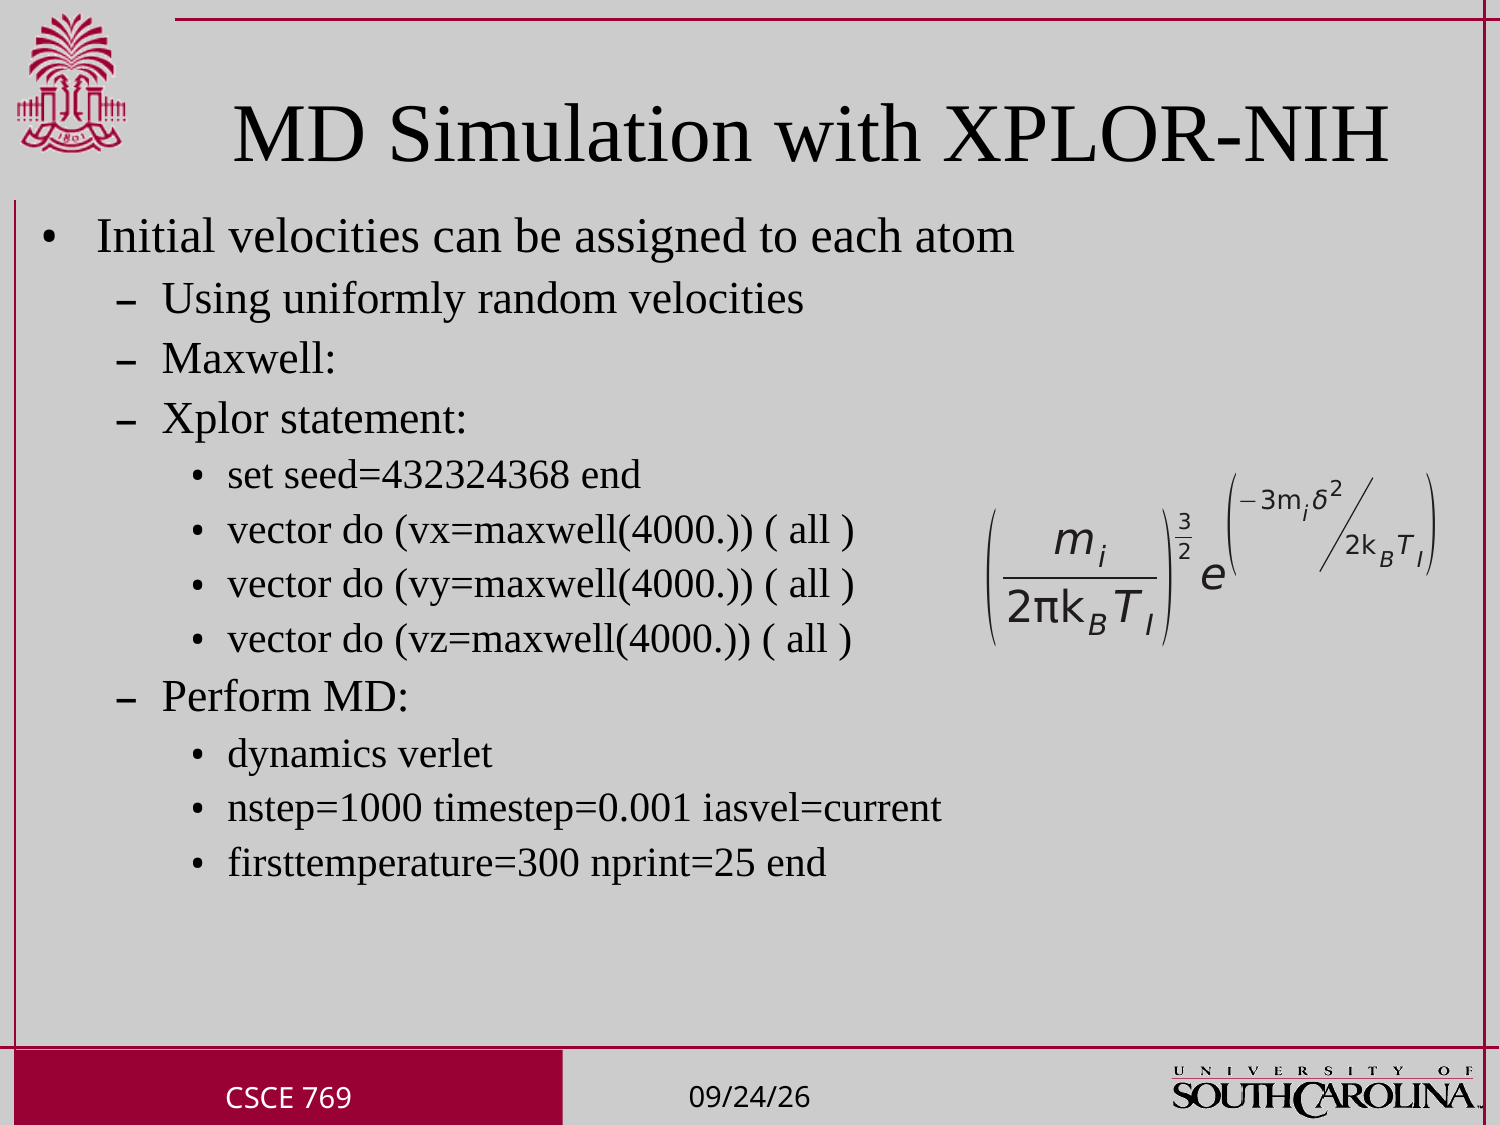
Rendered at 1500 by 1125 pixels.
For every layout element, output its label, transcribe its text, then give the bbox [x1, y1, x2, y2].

list Initial velocities can be assigned to each atom Using uniformly random velocities Maxwell: Xplor statement: set seed=432324368 end vector do (vx=maxwell(4000.)) ( all ) vector do (vy=maxwell(4000.)) ( all ) vector do (vz=maxwell(4000.)) ( all ) Perform MD: dynamics verlet nstep=1000 timestep=0.001 iasvel=current firsttemperature=300 nprint=25 end [24, 200, 1476, 1028]
chart [973, 471, 1450, 650]
picture [1162, 1049, 1483, 1125]
title MD Simulation with XPLOR-NIH [174, 9, 1450, 188]
picture [12, 12, 131, 155]
